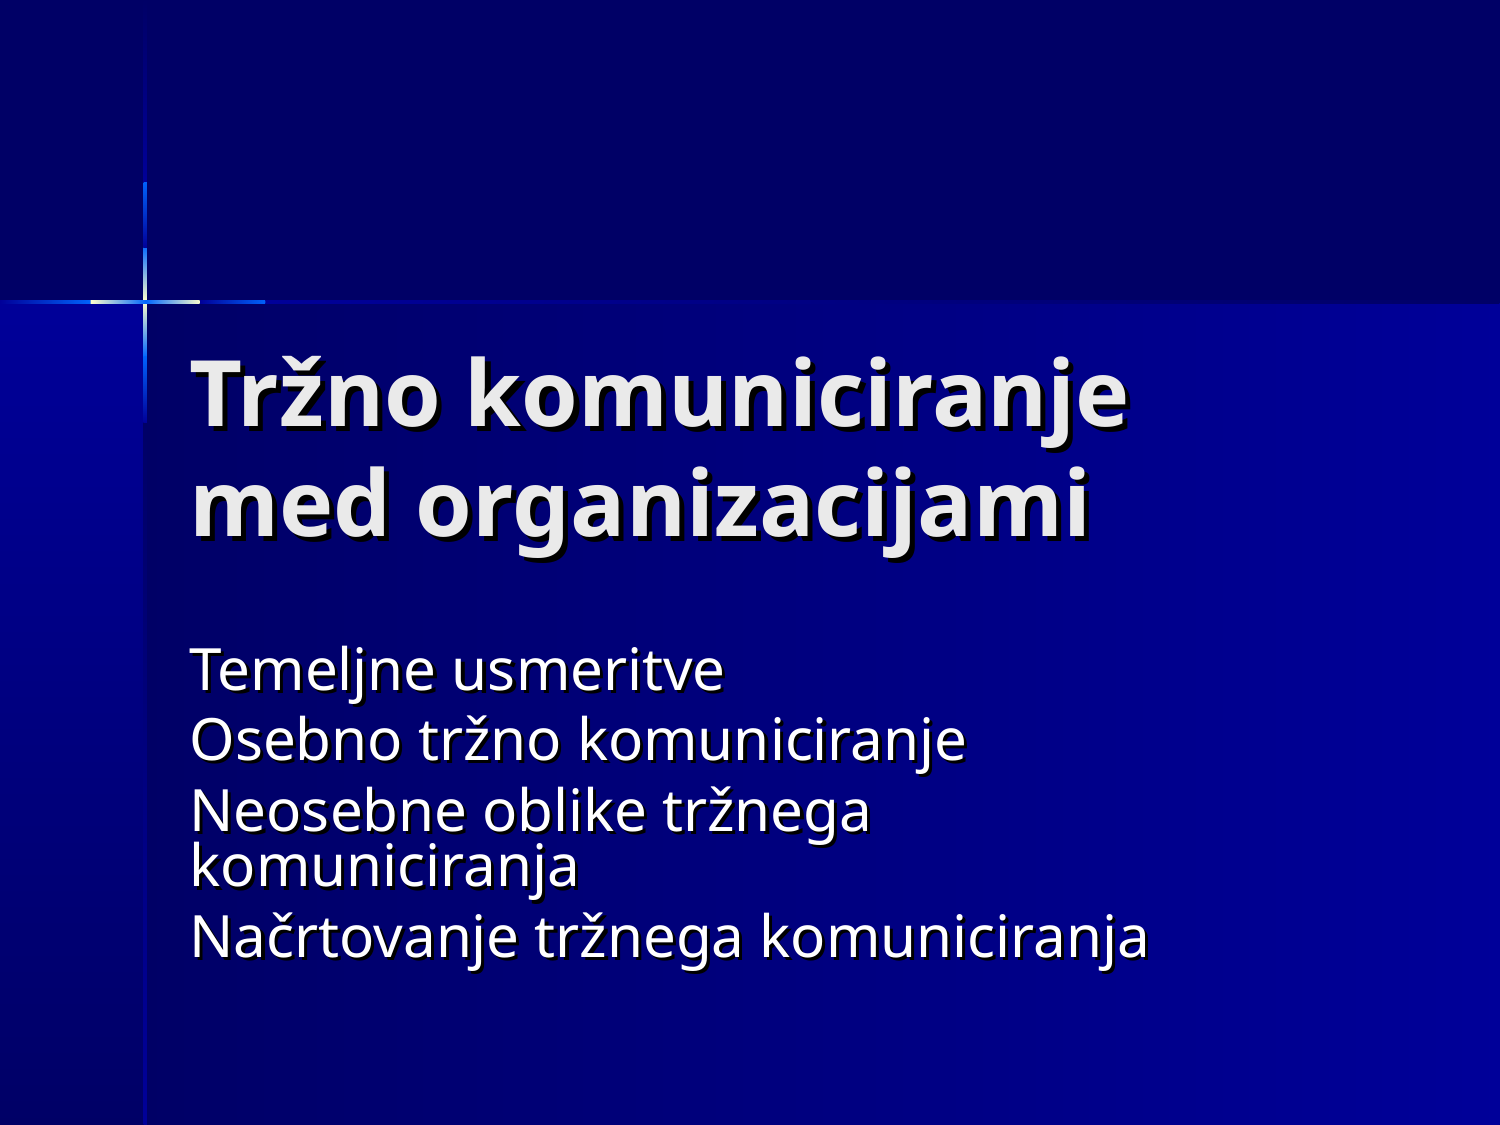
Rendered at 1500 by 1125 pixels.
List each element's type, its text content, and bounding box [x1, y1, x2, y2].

subtitle Temeljne usmeritve Osebno tržno komuniciranje Neosebne oblike tržnega komuniciranja Načrtovanje tržnega komuniciranja [174, 637, 1225, 926]
title Tržno komuniciranje med organizacijami [174, 327, 1338, 563]
